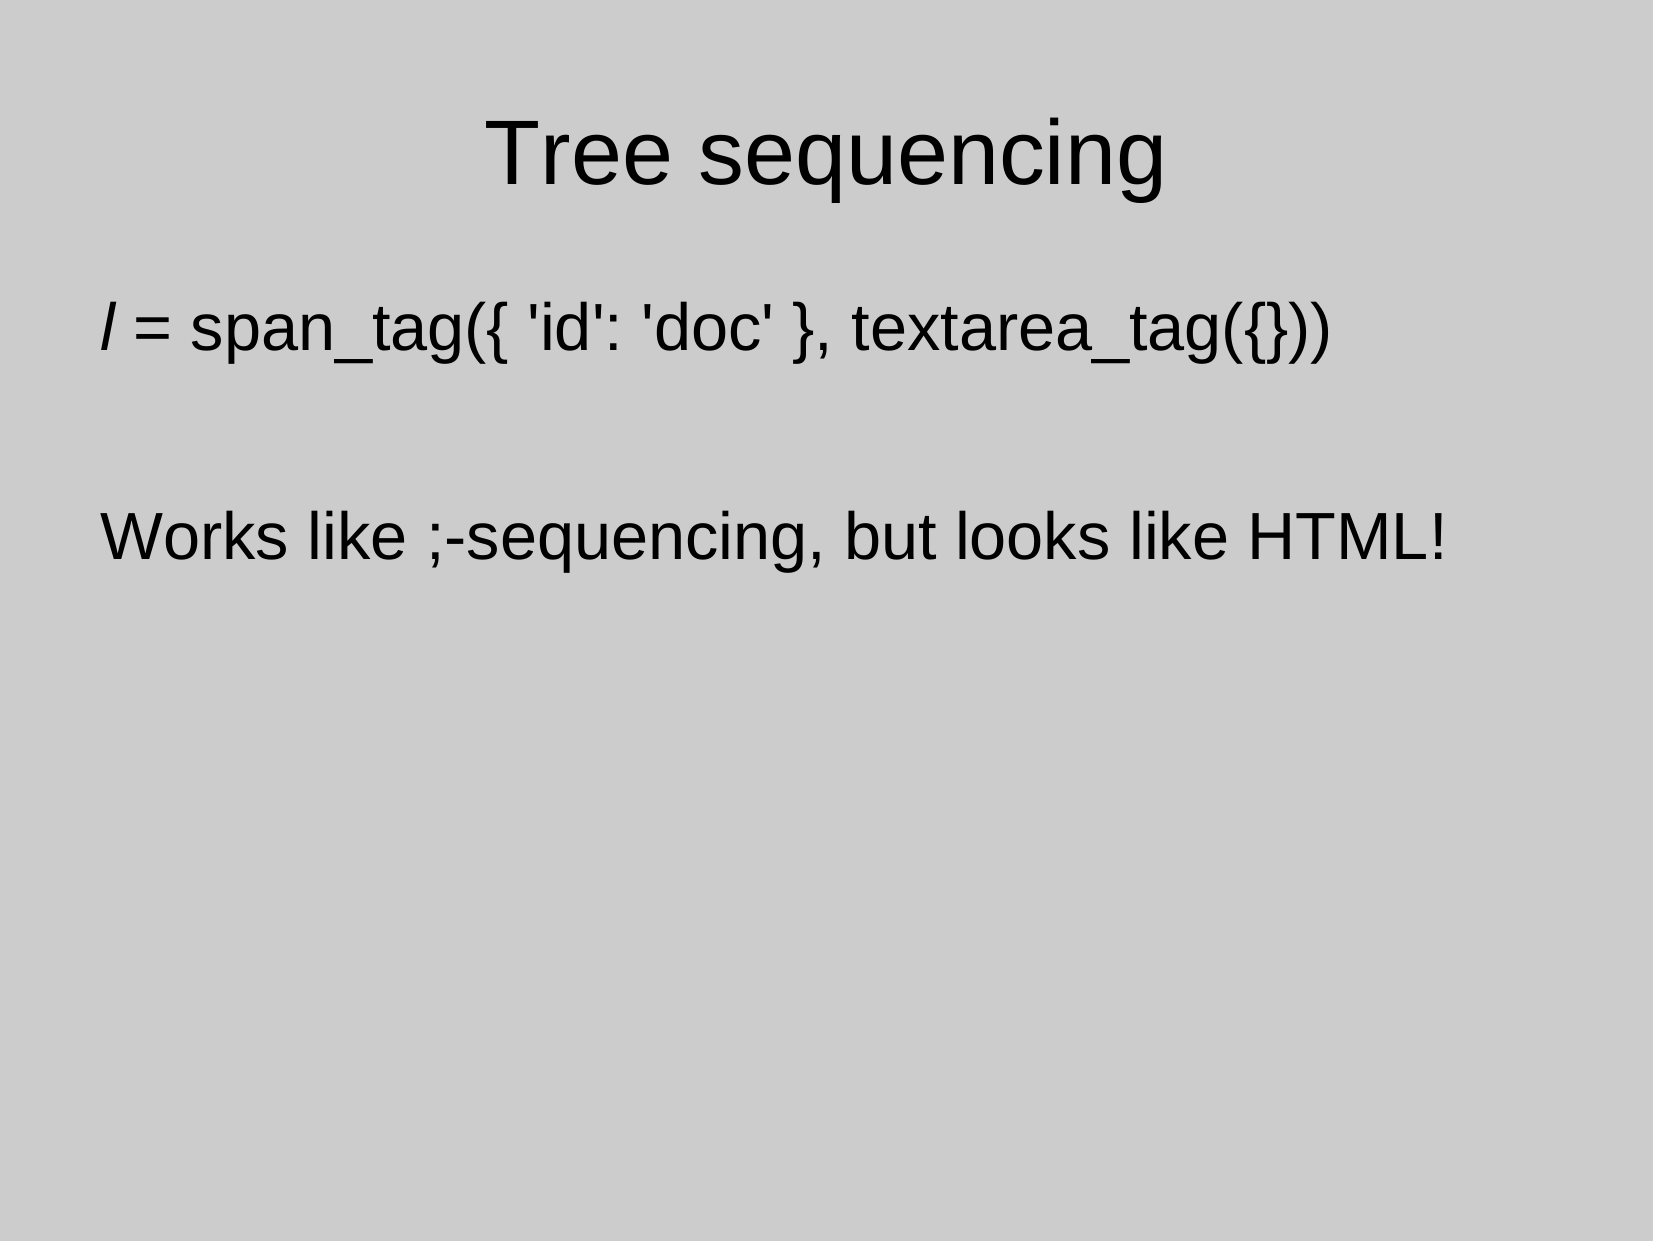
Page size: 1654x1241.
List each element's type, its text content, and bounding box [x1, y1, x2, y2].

list l = span_tag({ 'id': 'doc' }, textarea_tag({})) Works like ;-sequencing, but looks like HTML! [82, 290, 1571, 1109]
title Tree sequencing [82, 49, 1571, 257]
